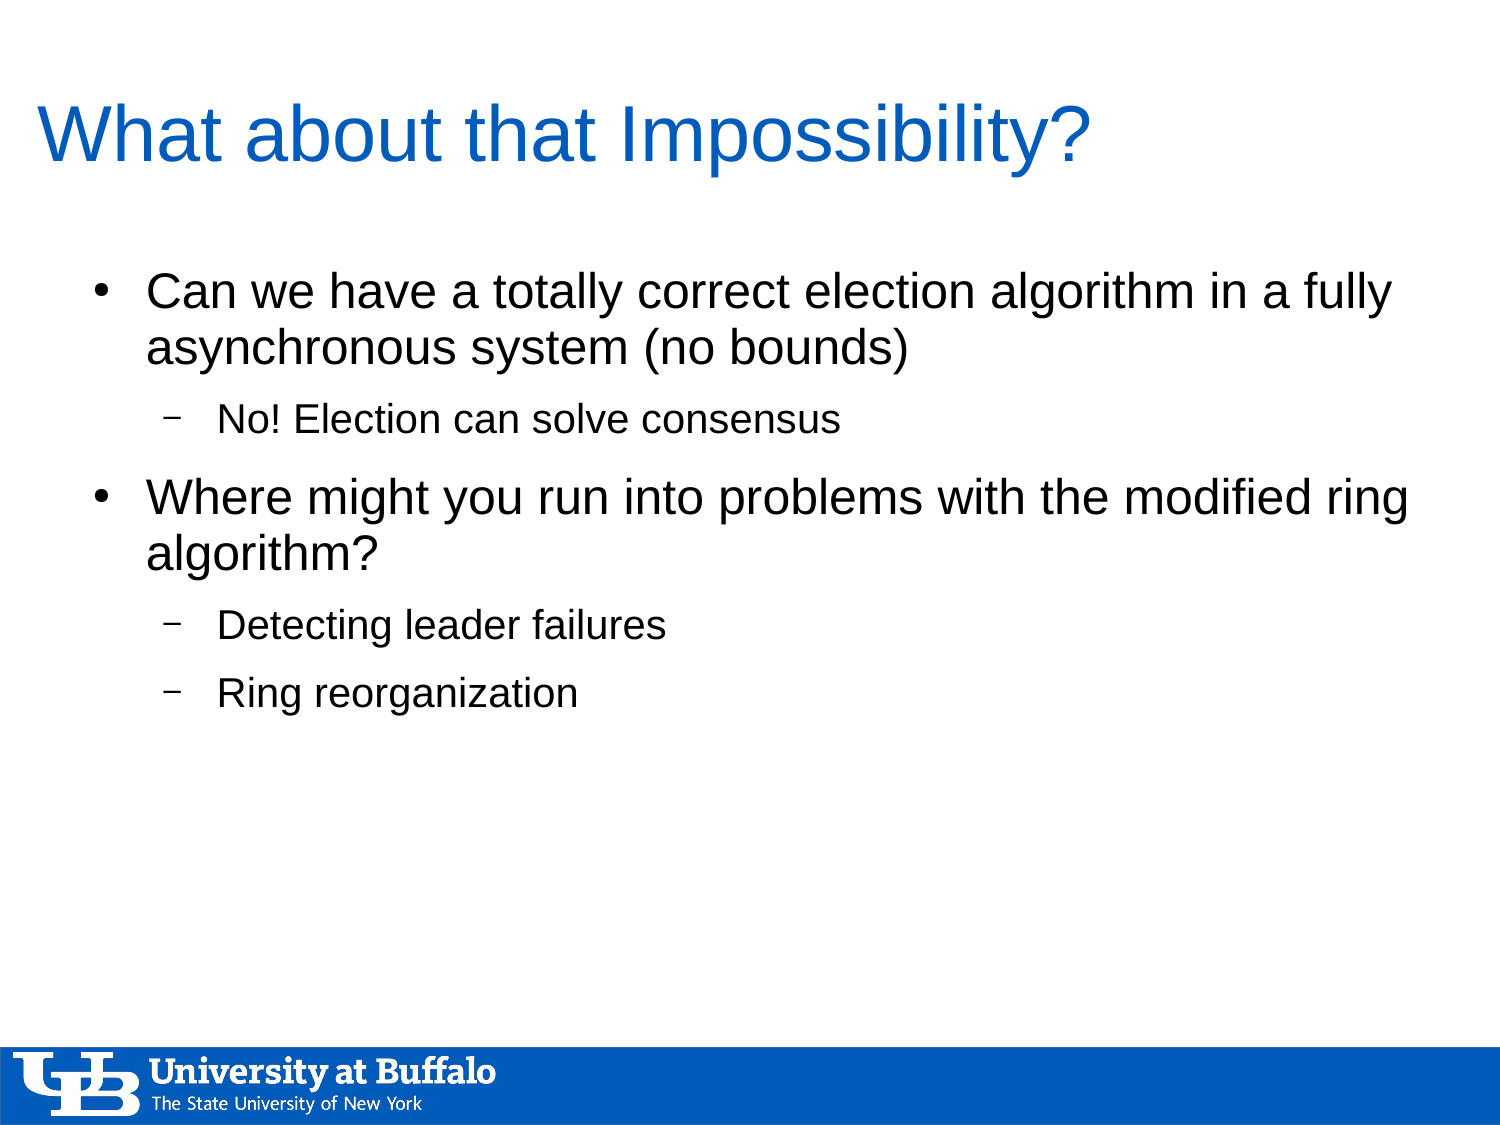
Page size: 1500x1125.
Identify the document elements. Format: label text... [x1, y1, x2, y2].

title What about that Impossibility? [37, 40, 1388, 228]
picture [13, 1052, 496, 1116]
list Can we have a totally correct election algorithm in a fully asynchronous system (no bounds) No! Election can solve consensus Where might you run into problems with the modified ring algorithm? Detecting leader failures Ring reorganization [75, 263, 1425, 916]
